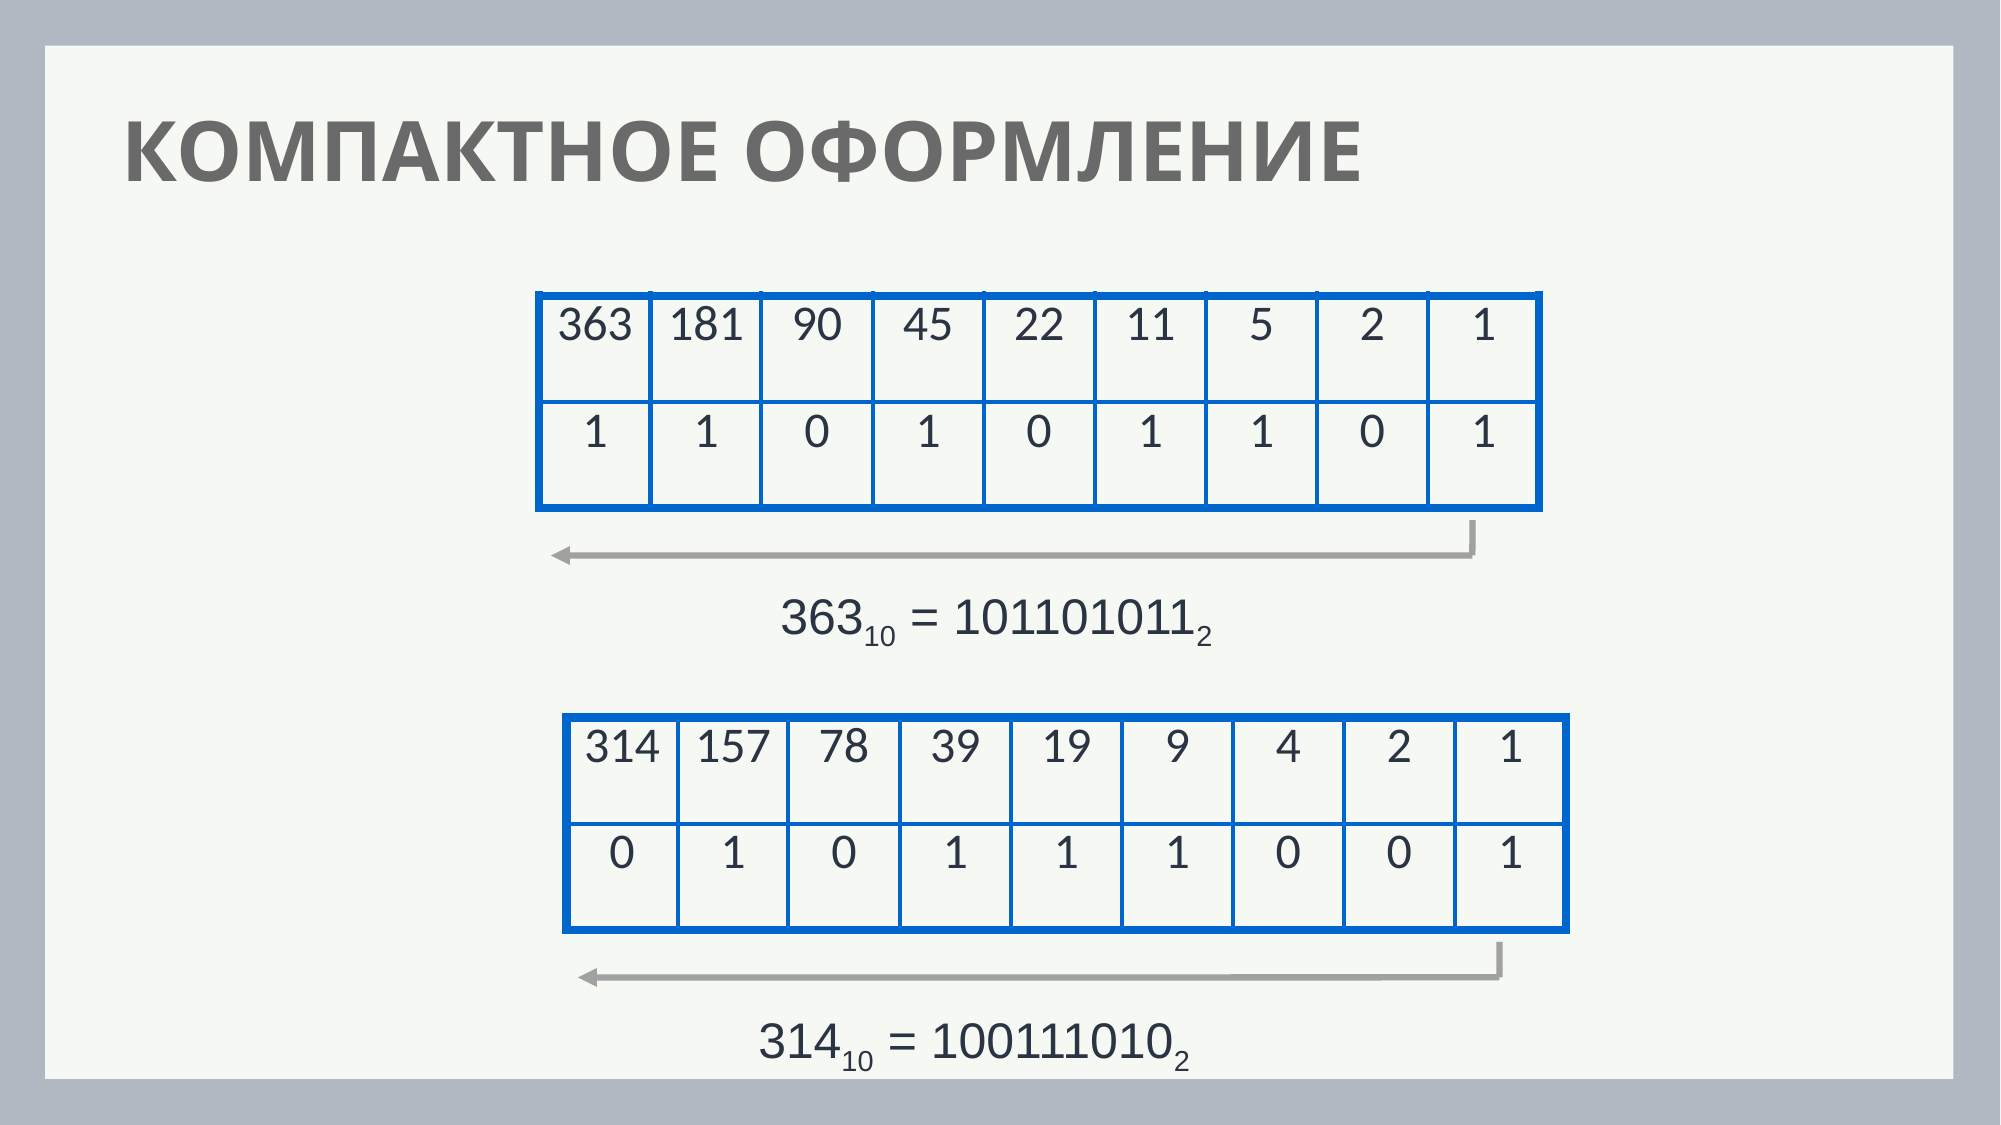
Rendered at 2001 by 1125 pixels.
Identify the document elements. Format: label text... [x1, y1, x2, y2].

table_cell 0 [1319, 404, 1426, 504]
table_cell 1 [1013, 826, 1120, 926]
table_header 45 [875, 300, 982, 400]
table_cell 0 [790, 826, 898, 926]
text_box 31410 = 1001110102 [743, 1001, 1252, 1085]
table_cell 0 [1346, 826, 1453, 926]
table_cell 1 [1430, 404, 1535, 504]
table_header 1 [1430, 300, 1535, 400]
table_header 19 [1013, 722, 1120, 822]
table_header 9 [1124, 722, 1231, 822]
table_cell 0 [986, 404, 1093, 504]
table_header 4 [1235, 722, 1342, 822]
table_header 5 [1208, 300, 1315, 400]
table_header 78 [790, 722, 898, 822]
table_cell 0 [763, 404, 871, 504]
table_cell 1 [1124, 826, 1231, 926]
table_header 39 [902, 722, 1009, 822]
table_cell 1 [680, 826, 786, 926]
table_cell 1 [1457, 826, 1562, 926]
table_header 314 [571, 722, 676, 822]
table_header 2 [1319, 300, 1426, 400]
table_cell 1 [543, 404, 648, 504]
table_cell 0 [1235, 826, 1342, 926]
table_header 11 [1097, 300, 1204, 400]
title КОМПАКТНОЕ ОФОРМЛЕНИЕ [106, 46, 1889, 264]
table_header 90 [763, 300, 871, 400]
table_header 157 [680, 722, 786, 822]
table_header 2 [1346, 722, 1453, 822]
table_header 363 [543, 300, 648, 400]
table_cell 1 [1208, 404, 1315, 504]
text_box 36310 = 1011010112 [765, 576, 1274, 660]
table_cell 1 [1097, 404, 1204, 504]
table_header 1 [1457, 722, 1562, 822]
table_cell 1 [902, 826, 1009, 926]
table_cell 1 [875, 404, 982, 504]
table_header 22 [986, 300, 1093, 400]
table_cell 0 [571, 826, 676, 926]
table_cell 1 [653, 404, 759, 504]
table_header 181 [653, 300, 759, 400]
